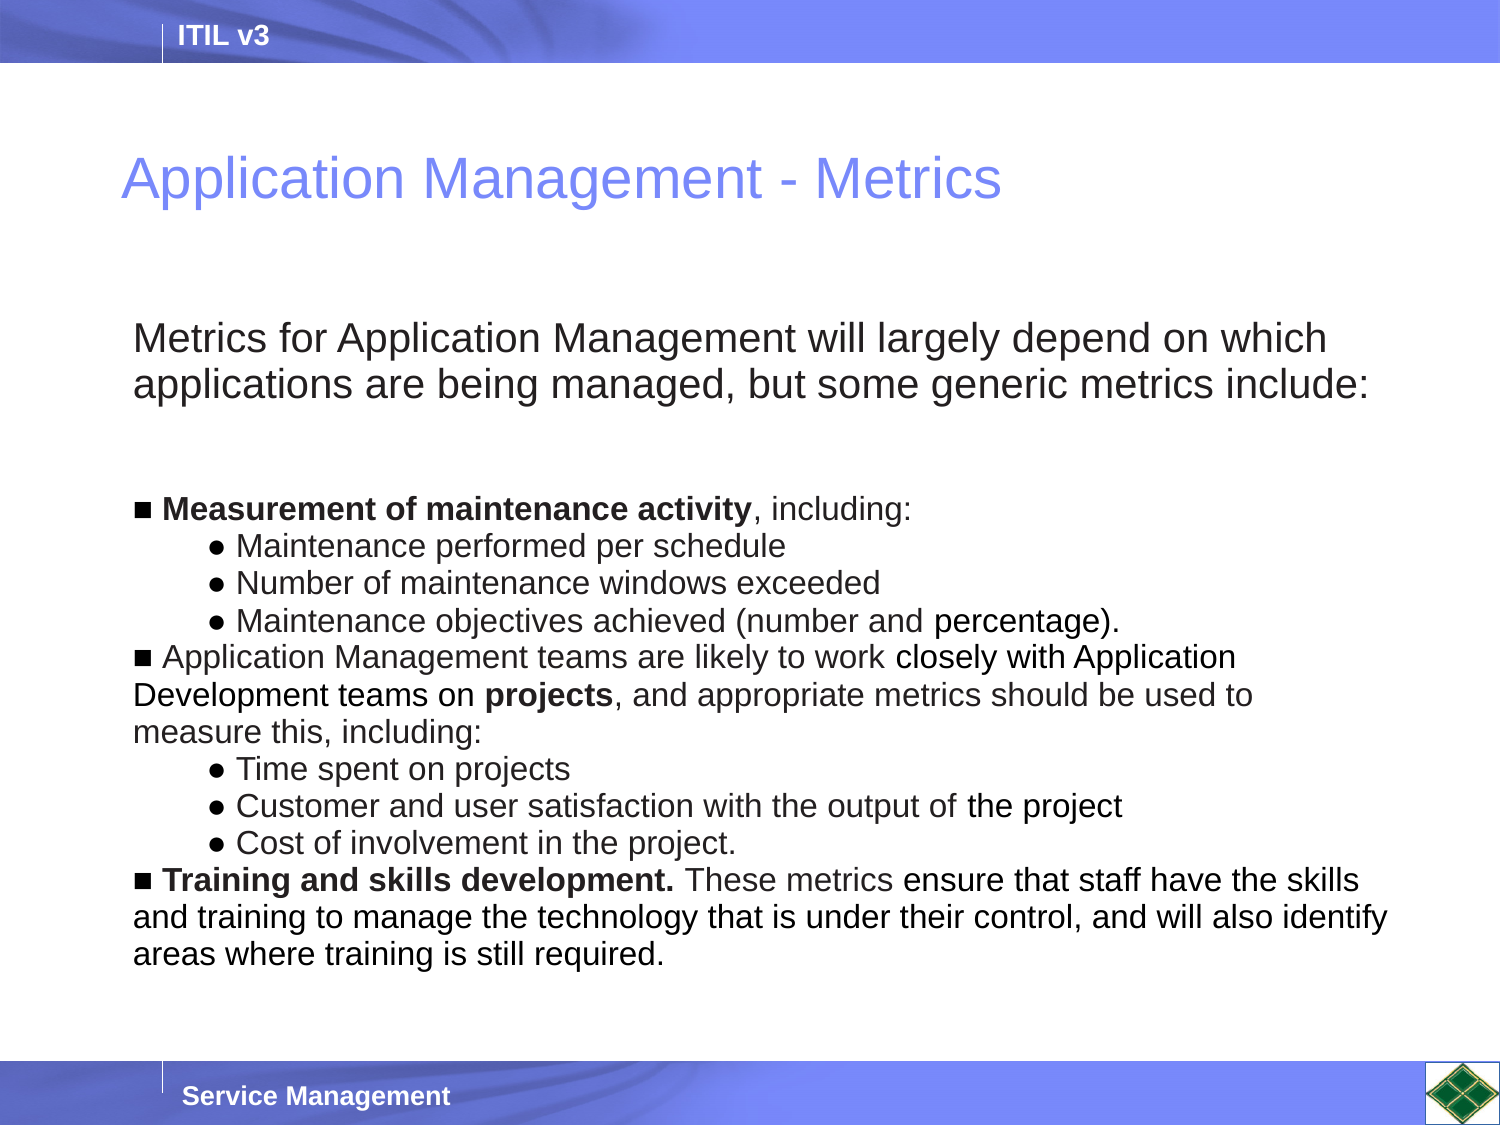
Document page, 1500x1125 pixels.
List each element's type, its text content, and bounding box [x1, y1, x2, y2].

picture [0, 0, 1500, 63]
picture [1426, 1063, 1499, 1124]
text_box Application Management - Metrics [106, 143, 1406, 260]
text_box Metrics for Application Management will largely depend on which applications are being managed, but some generic metrics include: ■ Measurement of maintenance activity, including: ● Maintenance performed per schedule ● Number of maintenance windows exceeded ● Maintenance objectives achieved (number and percentage). ■ Application Management teams are likely to work closely with Application Development teams on projects, and appropriate metrics should be used to measure this, including: ● Time spent on projects ● Customer and user satisfaction with the output of the project ● Cost of involvement in the project. ■ Training and skills development. These metrics ensure that staff have the skills and training to manage the technology that is under their control, and will also identify areas where training is still required. [118, 307, 1406, 1040]
picture [0, 1061, 1500, 1125]
